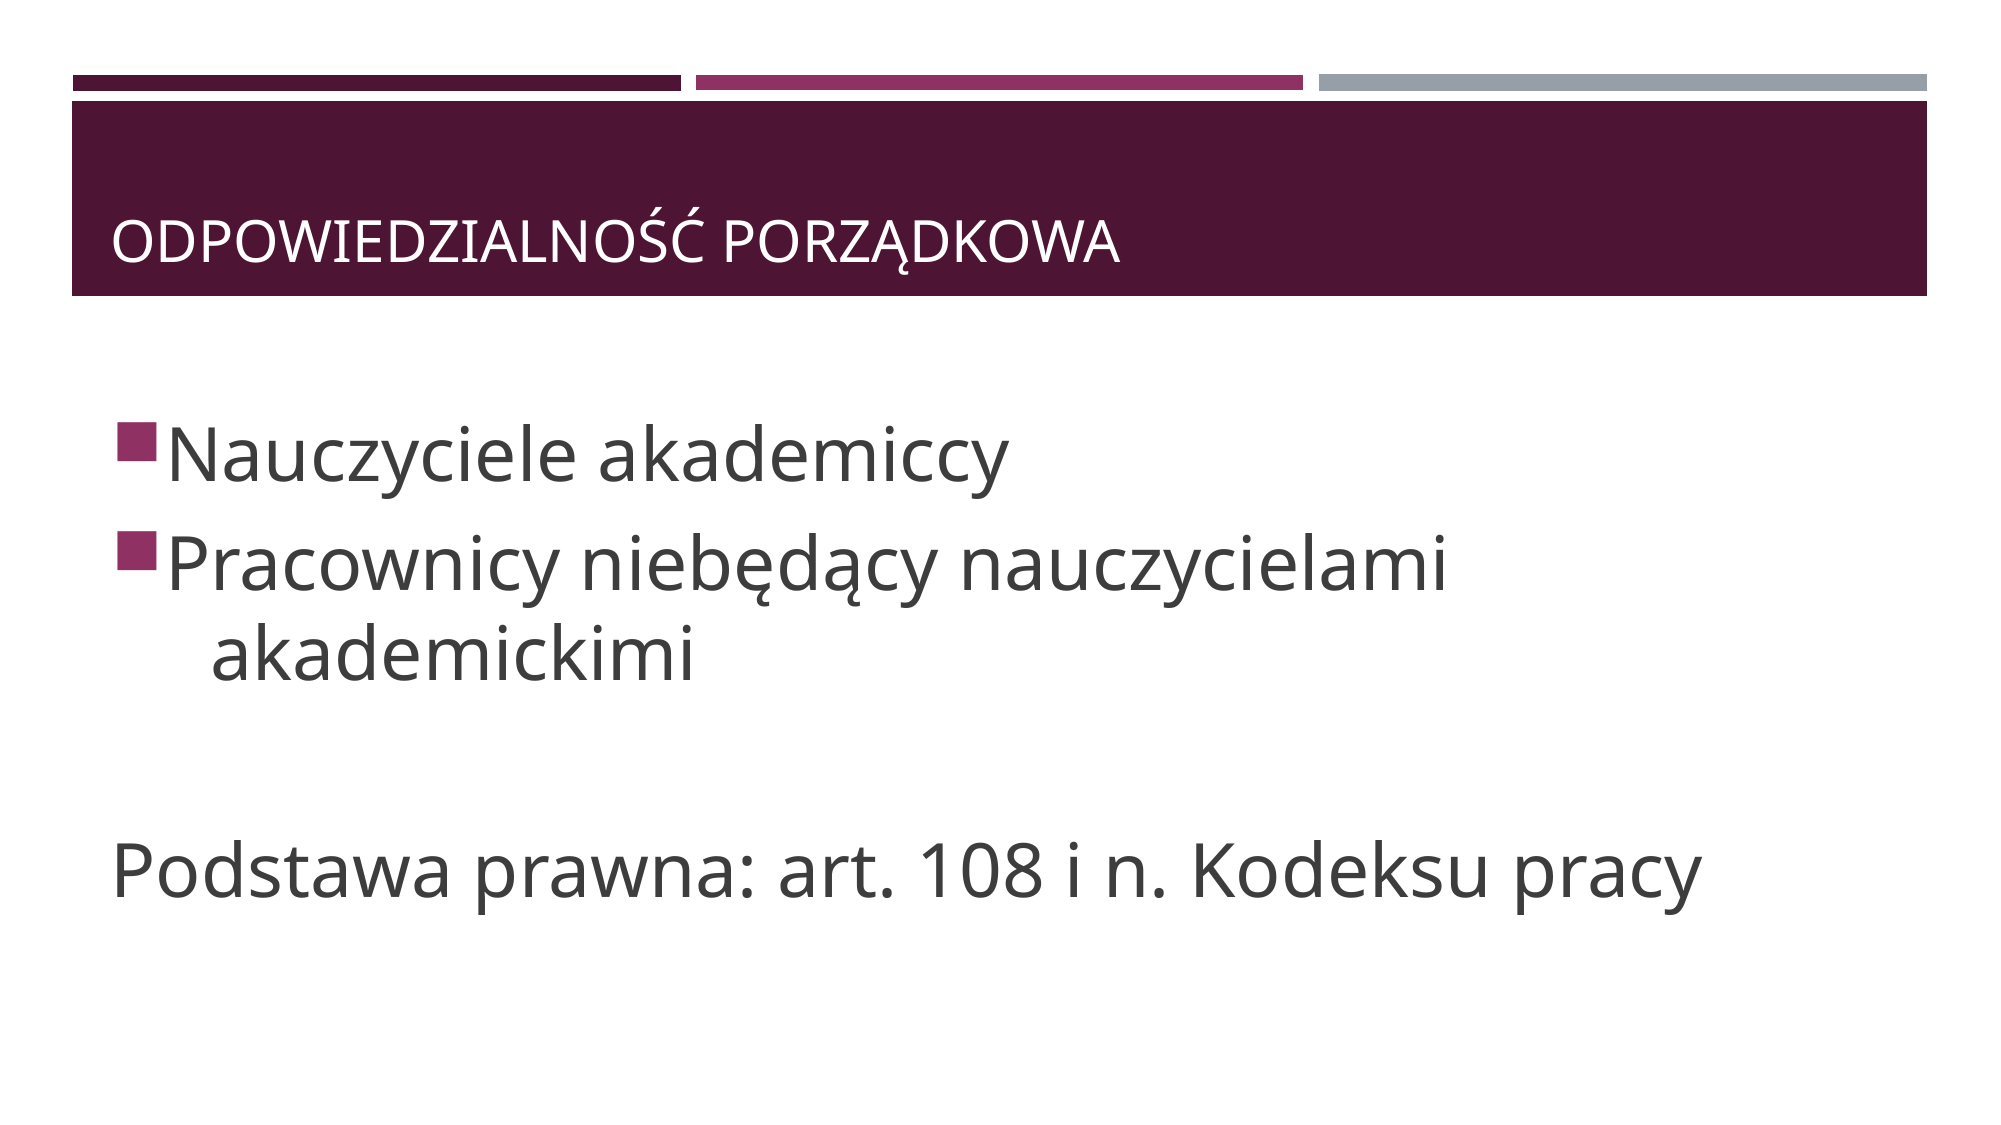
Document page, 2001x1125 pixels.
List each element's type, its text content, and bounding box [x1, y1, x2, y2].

list Nauczyciele akademiccy Pracownicy niebędący nauczycielami akademickimi Podstawa prawna: art. 108 i n. Kodeksu pracy [95, 357, 1905, 962]
title Odpowiedzialność porządkowa [95, 115, 1905, 282]
